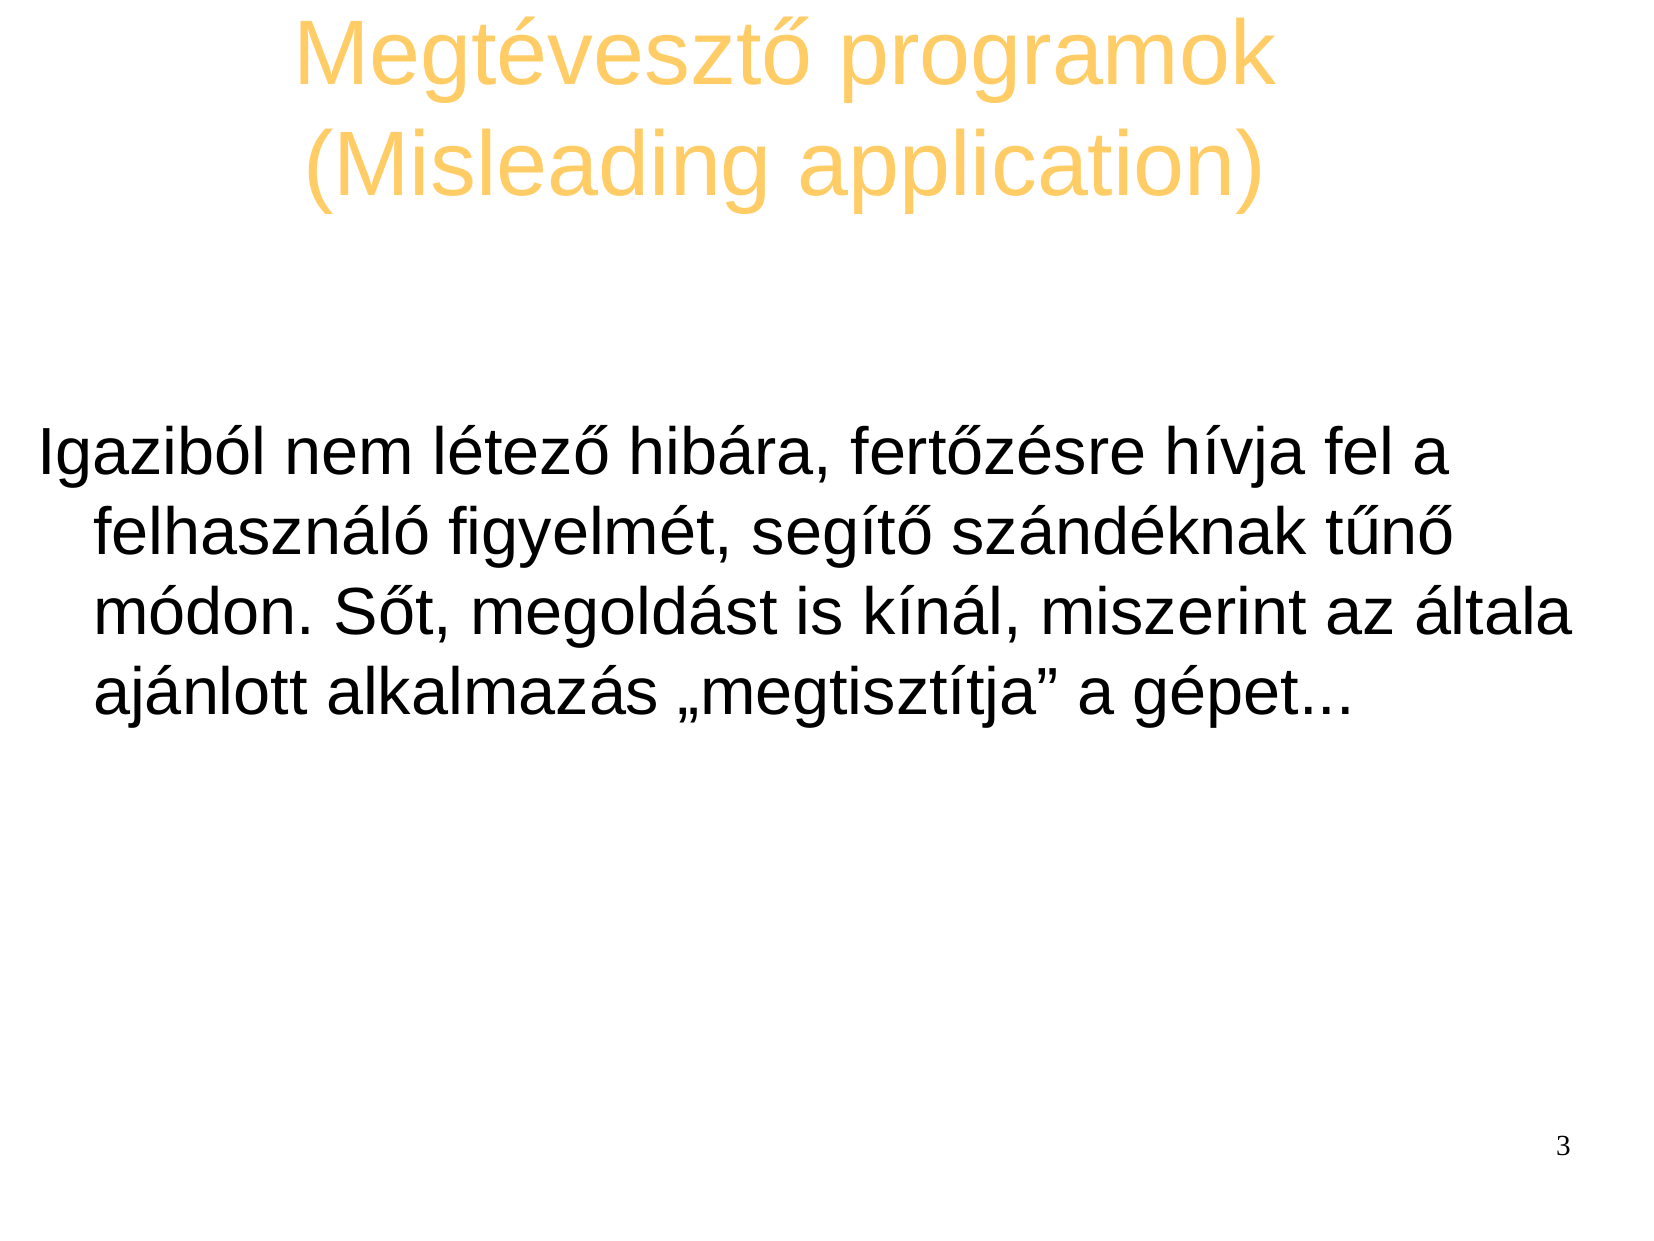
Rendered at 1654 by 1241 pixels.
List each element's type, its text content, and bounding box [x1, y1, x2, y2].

list Igaziból nem létező hibára, fertőzésre hívja fel a felhasználó figyelmét, segítő szándéknak tűnő módon. Sőt, megoldást is kínál, miszerint az általa ajánlott alkalmazás „megtisztítja” a gépet... [22, 206, 1602, 1206]
title Megtévesztő programok (Misleading application) [82, 0, 1489, 206]
